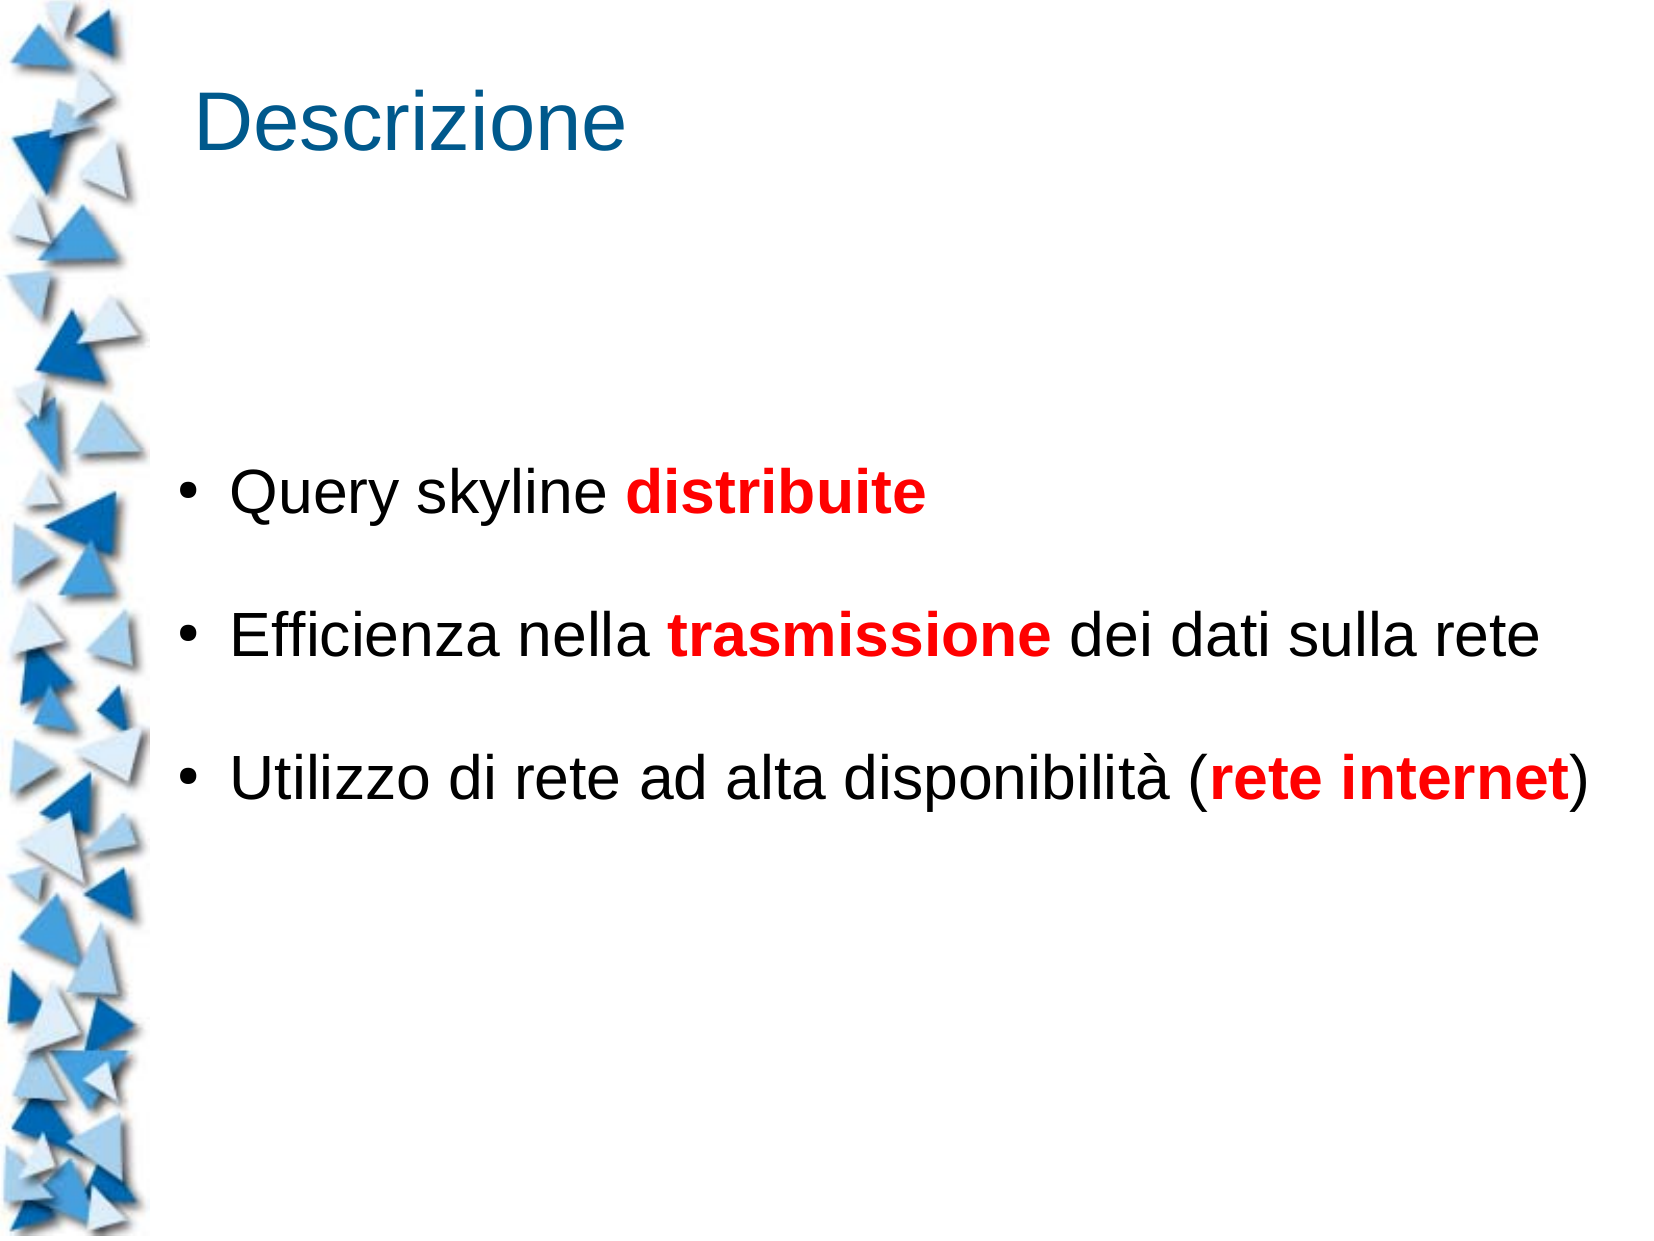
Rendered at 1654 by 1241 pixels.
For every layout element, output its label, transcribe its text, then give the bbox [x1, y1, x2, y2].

picture [0, 0, 150, 1236]
subtitle Query skyline distribuite Efficienza nella trasmissione dei dati sulla rete Utilizzo di rete ad alta disponibilità (rete internet) [177, 295, 1601, 975]
title Descrizione [193, 33, 1567, 210]
